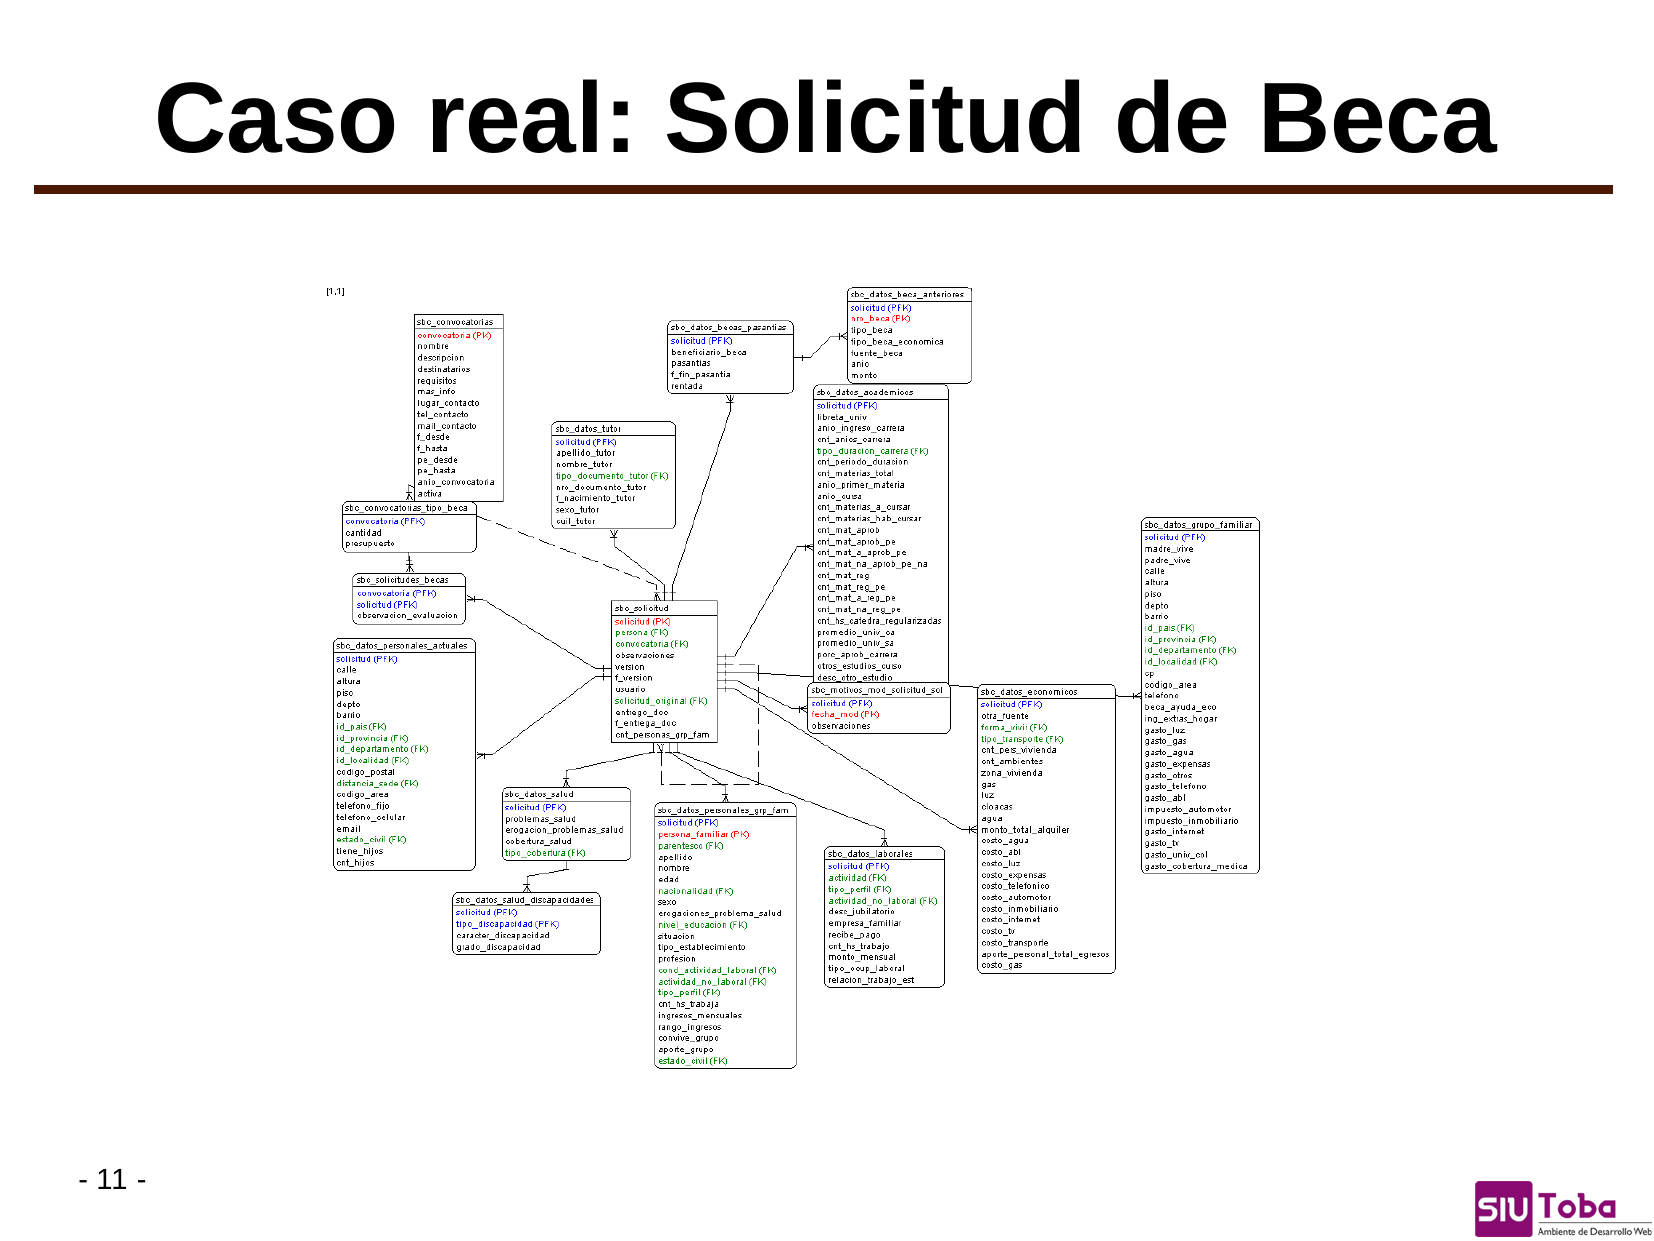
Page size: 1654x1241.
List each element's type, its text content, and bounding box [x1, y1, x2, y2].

picture [321, 280, 1360, 1106]
title Caso real: Solicitud de Beca [58, 47, 1594, 188]
picture [1475, 1181, 1652, 1237]
